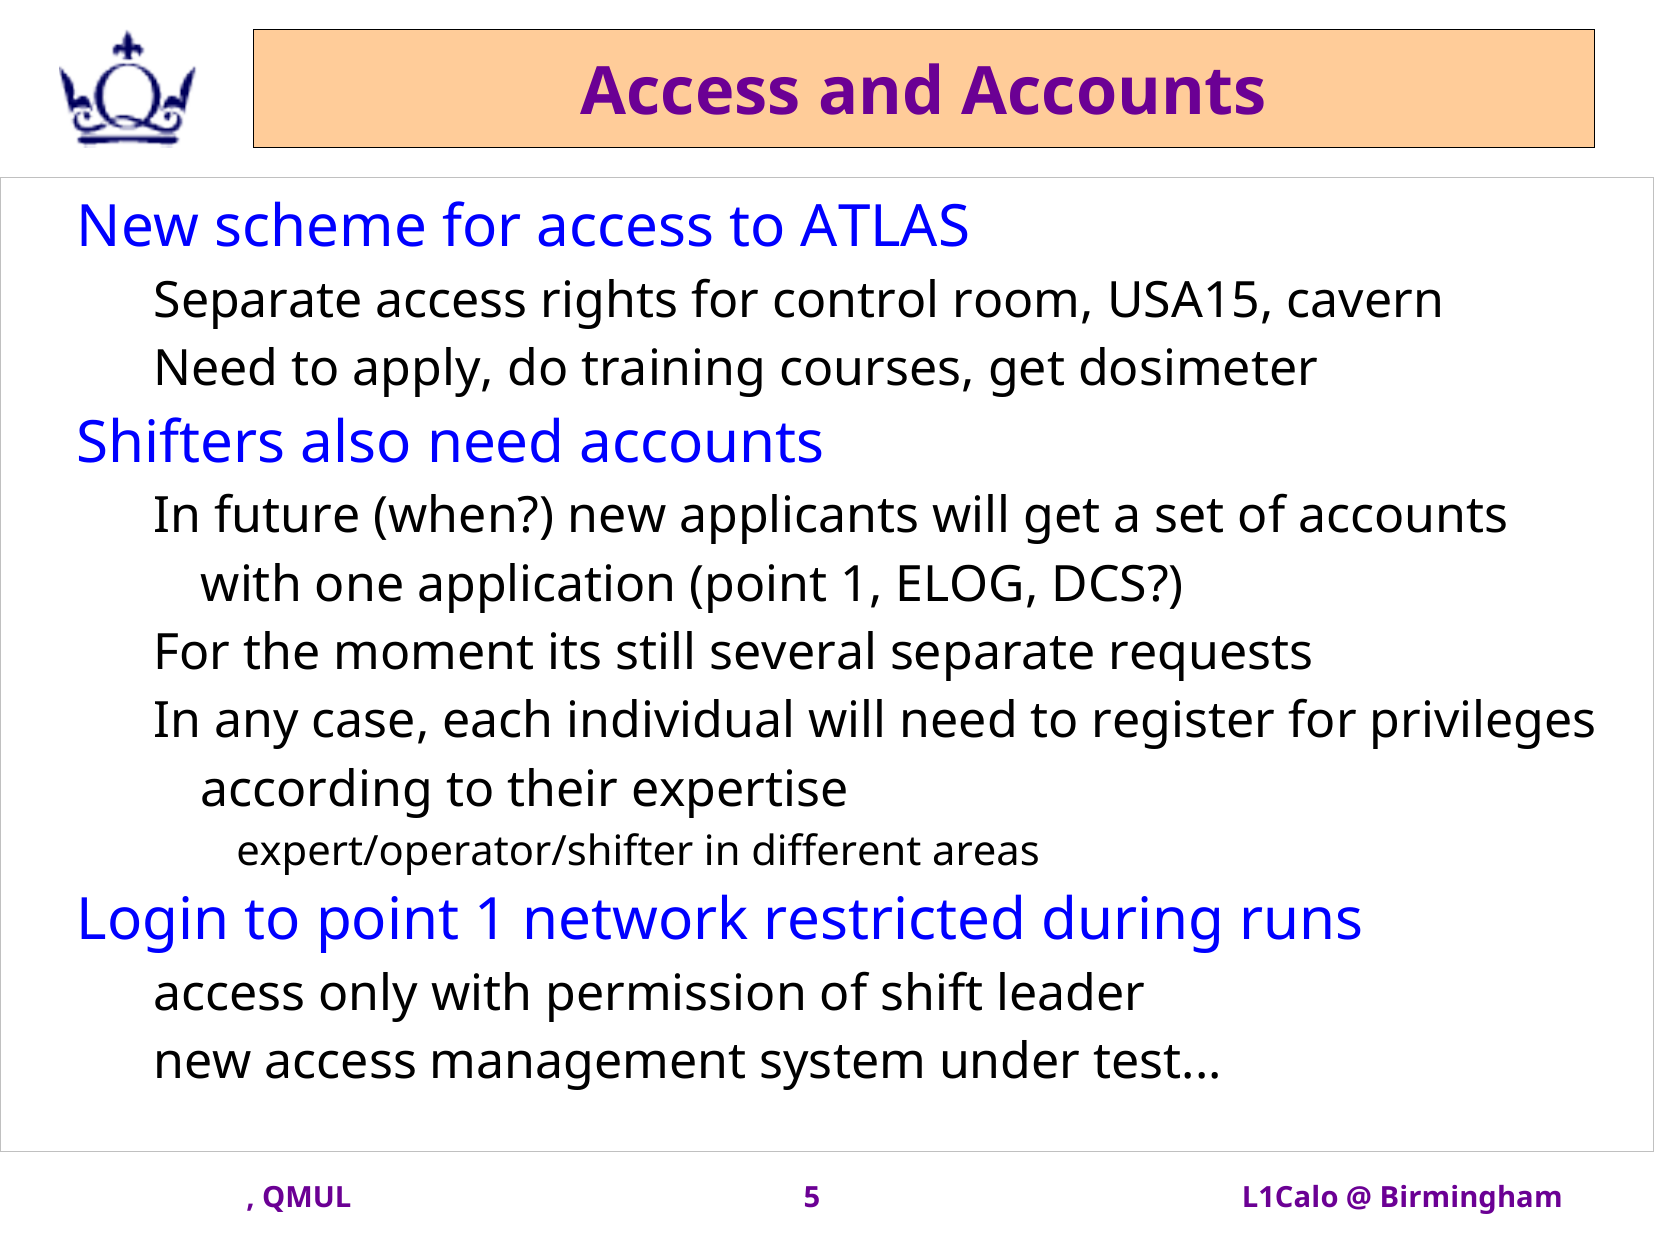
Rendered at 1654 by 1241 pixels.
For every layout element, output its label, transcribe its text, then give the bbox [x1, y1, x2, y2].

list New scheme for access to ATLAS Separate access rights for control room, USA15, cavern Need to apply, do training courses, get dosimeter Shifters also need accounts In future (when?) new applicants will get a set of accounts with one application (point 1, ELOG, DCS?) For the moment its still several separate requests In any case, each individual will need to register for privileges according to their expertise expert/operator/shifter in different areas Login to point 1 network restricted during runs access only with permission of shift leader new access management system under test... [59, 184, 1603, 1155]
picture [59, 29, 200, 148]
title Access and Accounts [253, 29, 1595, 148]
